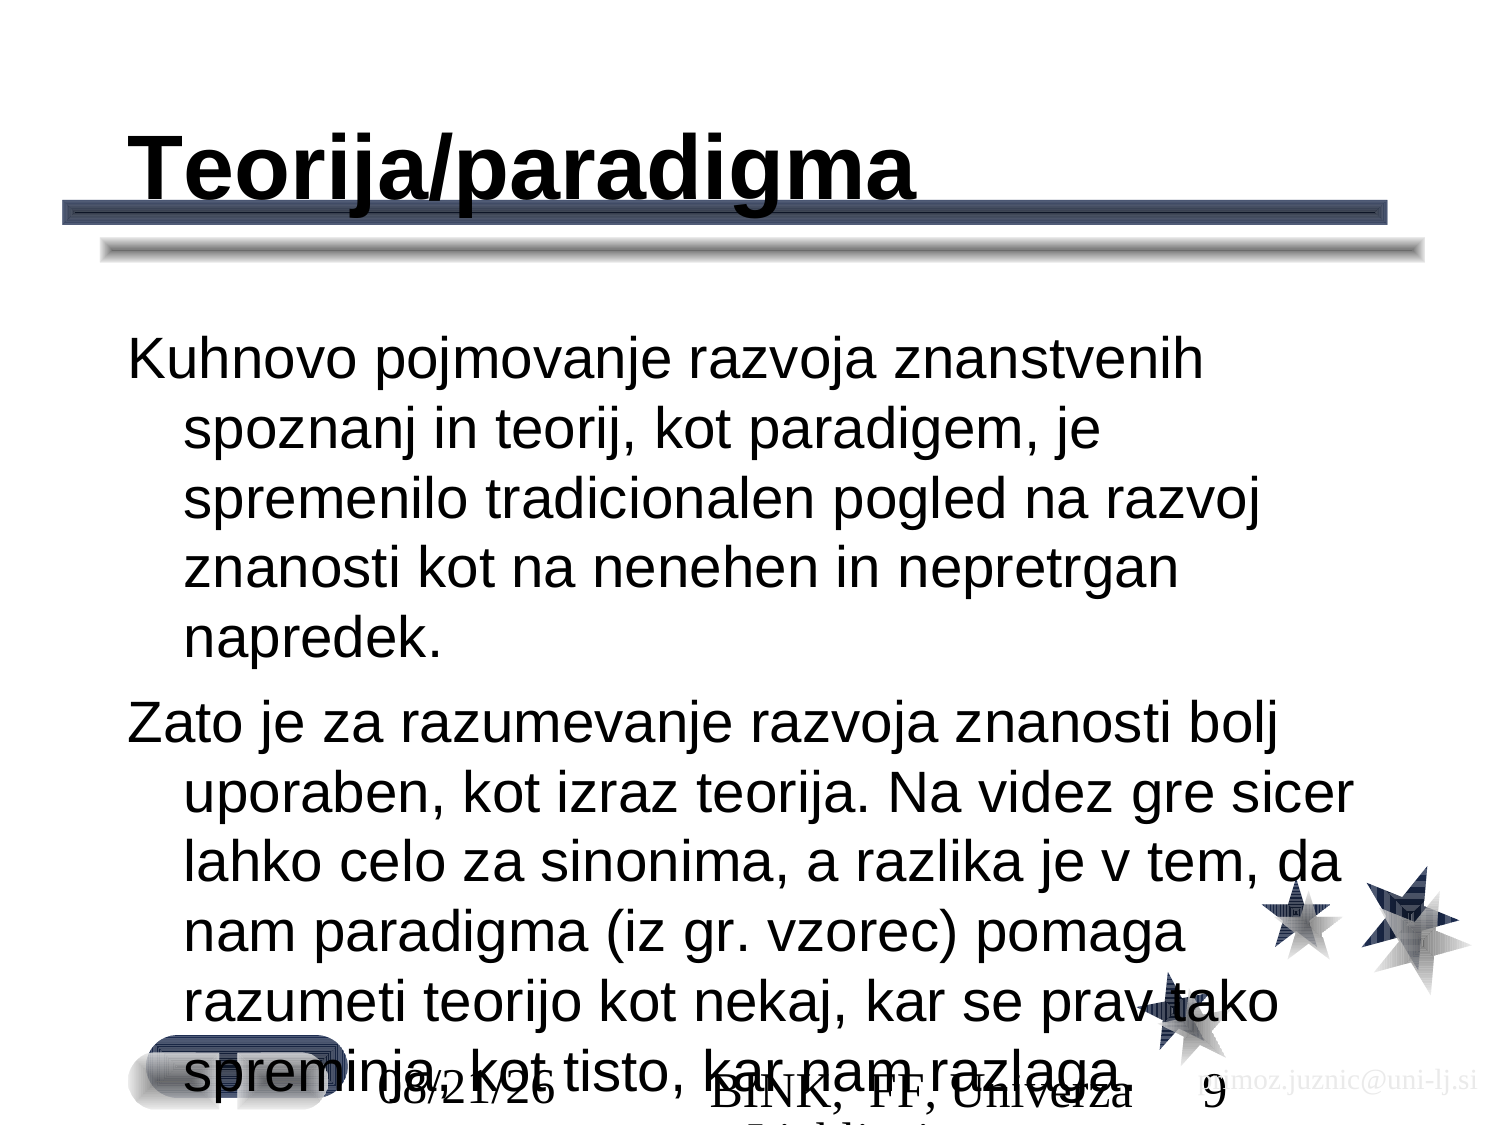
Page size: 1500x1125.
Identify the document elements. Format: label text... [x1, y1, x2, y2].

title Teorija/paradigma [112, 37, 1388, 225]
list Kuhnovo pojmovanje razvoja znanstvenih spoznanj in teorij, kot paradigem, je spremenilo tradicionalen pogled na razvoj znanosti kot na nenehen in nepretrgan napredek. Zato je za razumevanje razvoja znanosti bolj uporaben, kot izraz teorija. Na videz gre sicer lahko celo za sinonima, a razlika je v tem, da nam paradigma (iz gr. vzorec) pomaga razumeti teorijo kot nekaj, kar se prav tako spreminja, kot tisto, kar nam razlaga. [112, 312, 1388, 1113]
